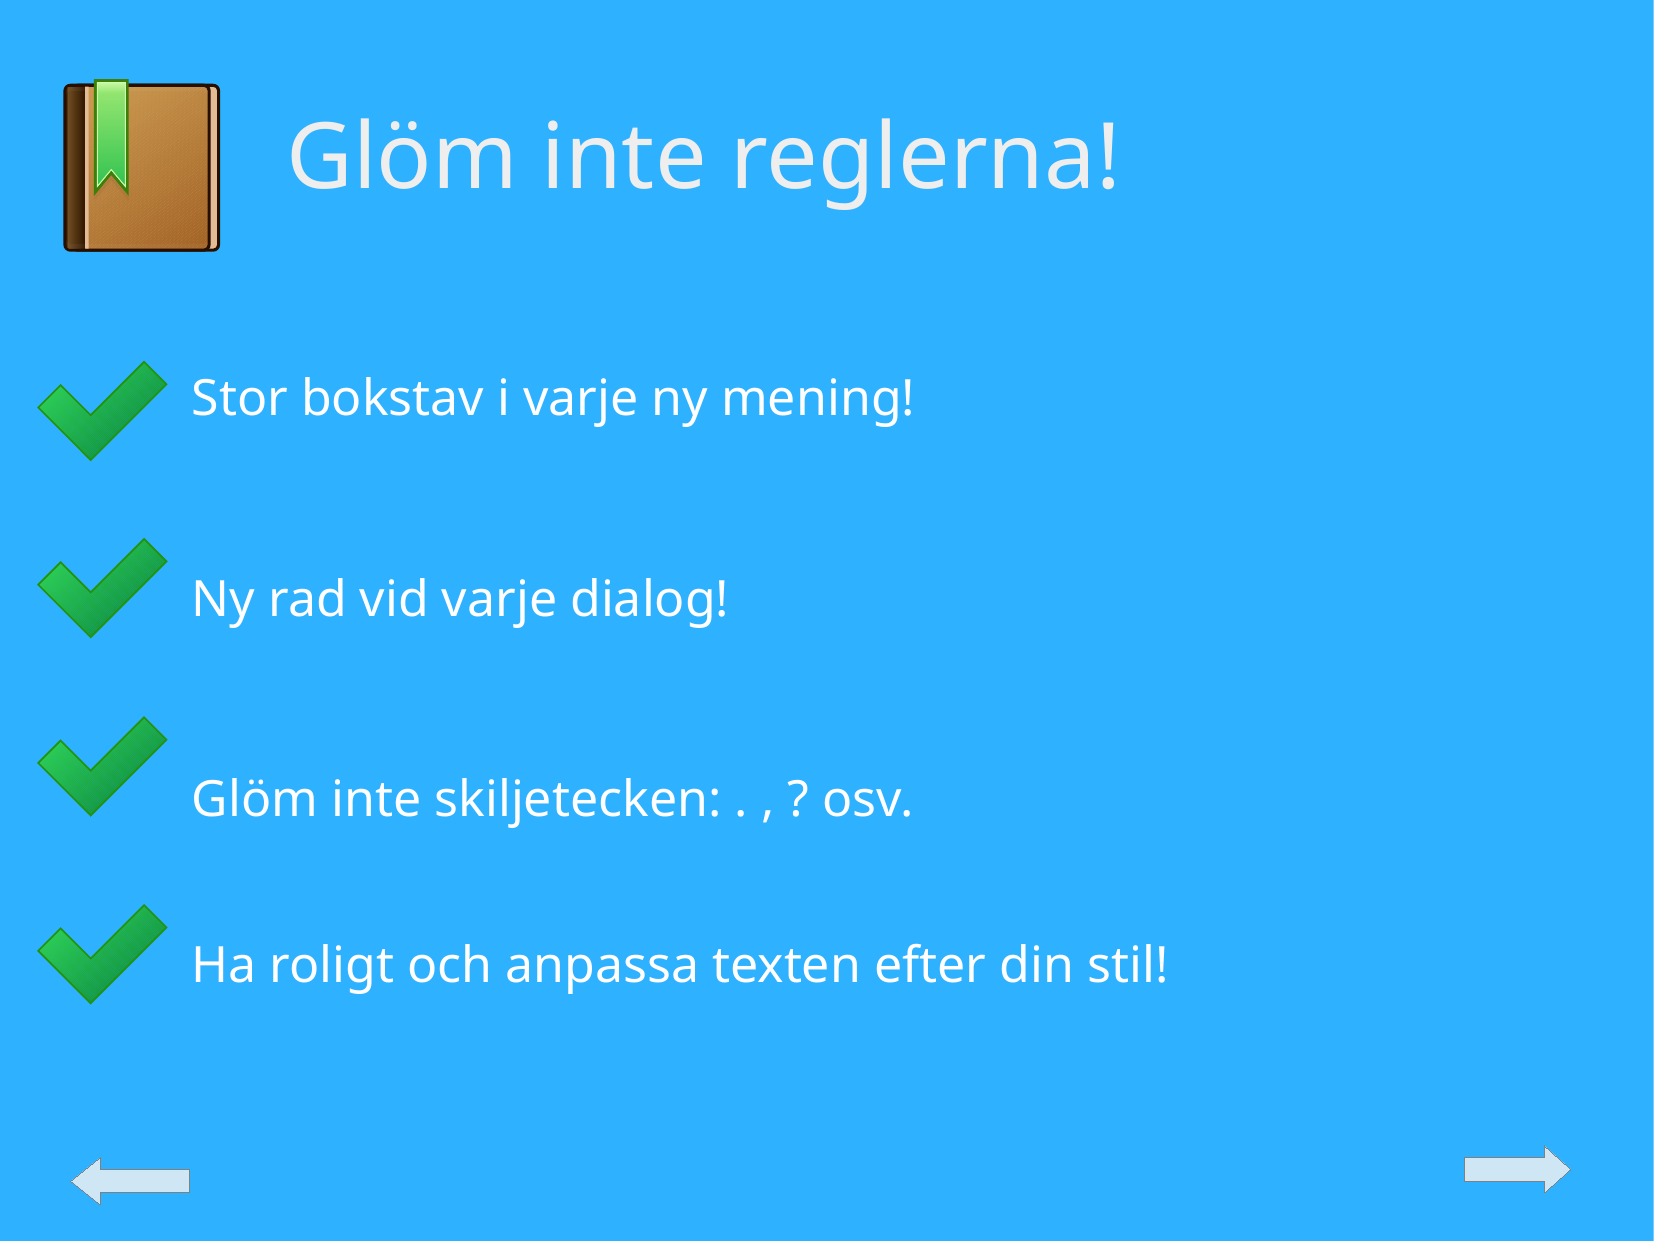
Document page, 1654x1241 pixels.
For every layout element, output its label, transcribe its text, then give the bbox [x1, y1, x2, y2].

picture [0, 0, 1654, 1241]
text_box Stor bokstav i varje ny mening! [177, 354, 1312, 511]
text_box Glöm inte skiljetecken: . , ? osv. [177, 755, 1312, 912]
text_box [70, 1157, 190, 1205]
text_box Ha roligt och anpassa texten efter din stil! [177, 921, 1489, 1078]
text_box [1464, 1145, 1571, 1193]
text_box Ny rad vid varje dialog! [177, 555, 1312, 711]
text_box Glöm inte reglerna! [271, 82, 1654, 228]
